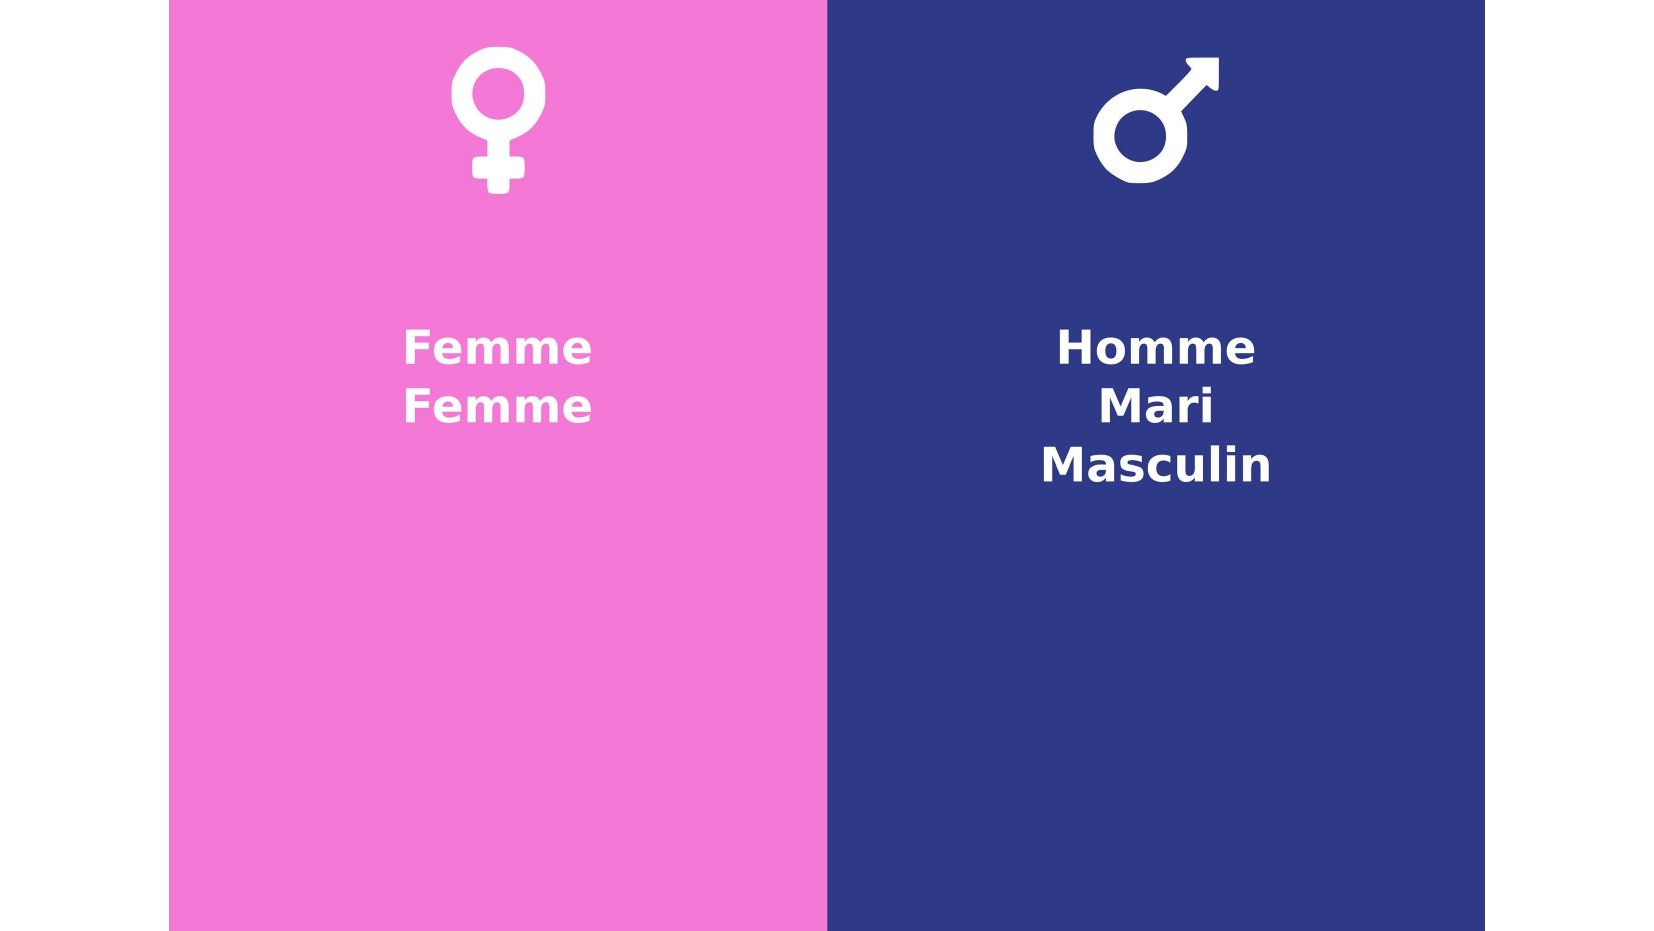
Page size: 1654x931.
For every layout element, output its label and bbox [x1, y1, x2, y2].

picture [169, 0, 1485, 931]
